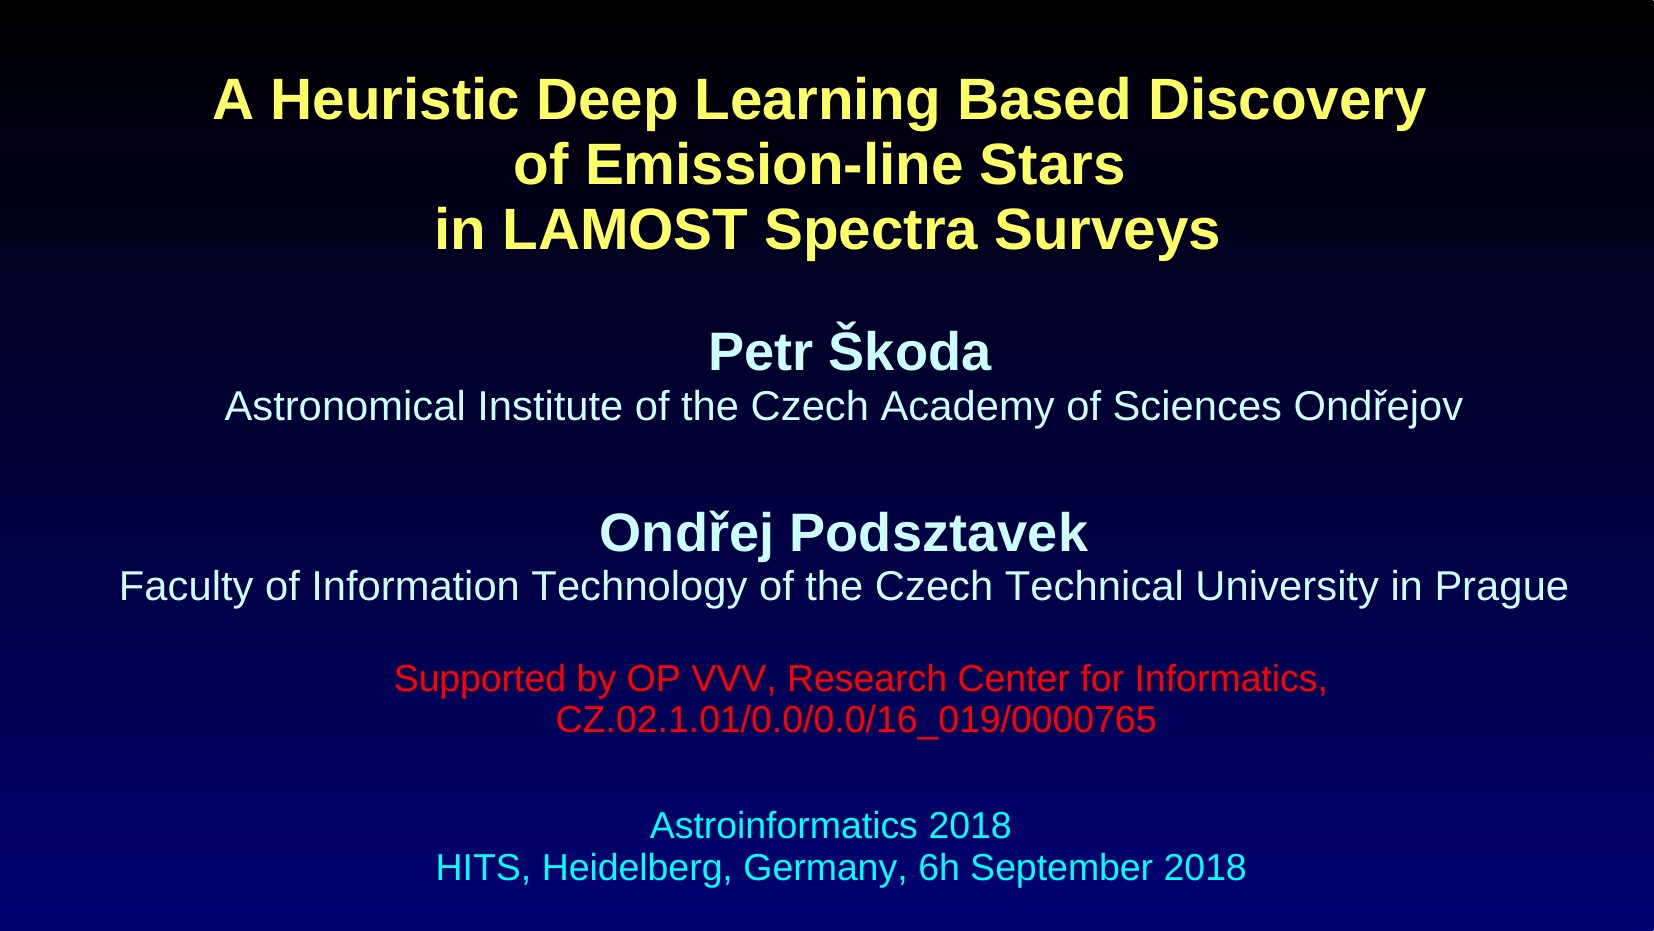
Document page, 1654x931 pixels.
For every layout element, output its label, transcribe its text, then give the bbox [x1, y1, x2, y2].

text_box [946, 189, 1654, 574]
text_box A Heuristic Deep Learning Based Discovery of Emission-line Stars in LAMOST Spectra Surveys [91, 59, 1565, 296]
title [88, 29, 1606, 321]
text_box Supported by OP VVV, Research Center for Informatics, CZ.02.1.01/0.0/0.0/16_019/0000765 [206, 656, 1516, 749]
text_box Astroinformatics 2018 HITS, Heidelberg, Germany, 6h September 2018 [402, 797, 1270, 916]
text_box Ondřej Podsztavek Faculty of Information Technology of the Czech Technical University in Prague [29, 501, 1625, 656]
subtitle Petr Škoda Astronomical Institute of the Czech Academy of Sciences Ondřejov [88, 321, 946, 476]
